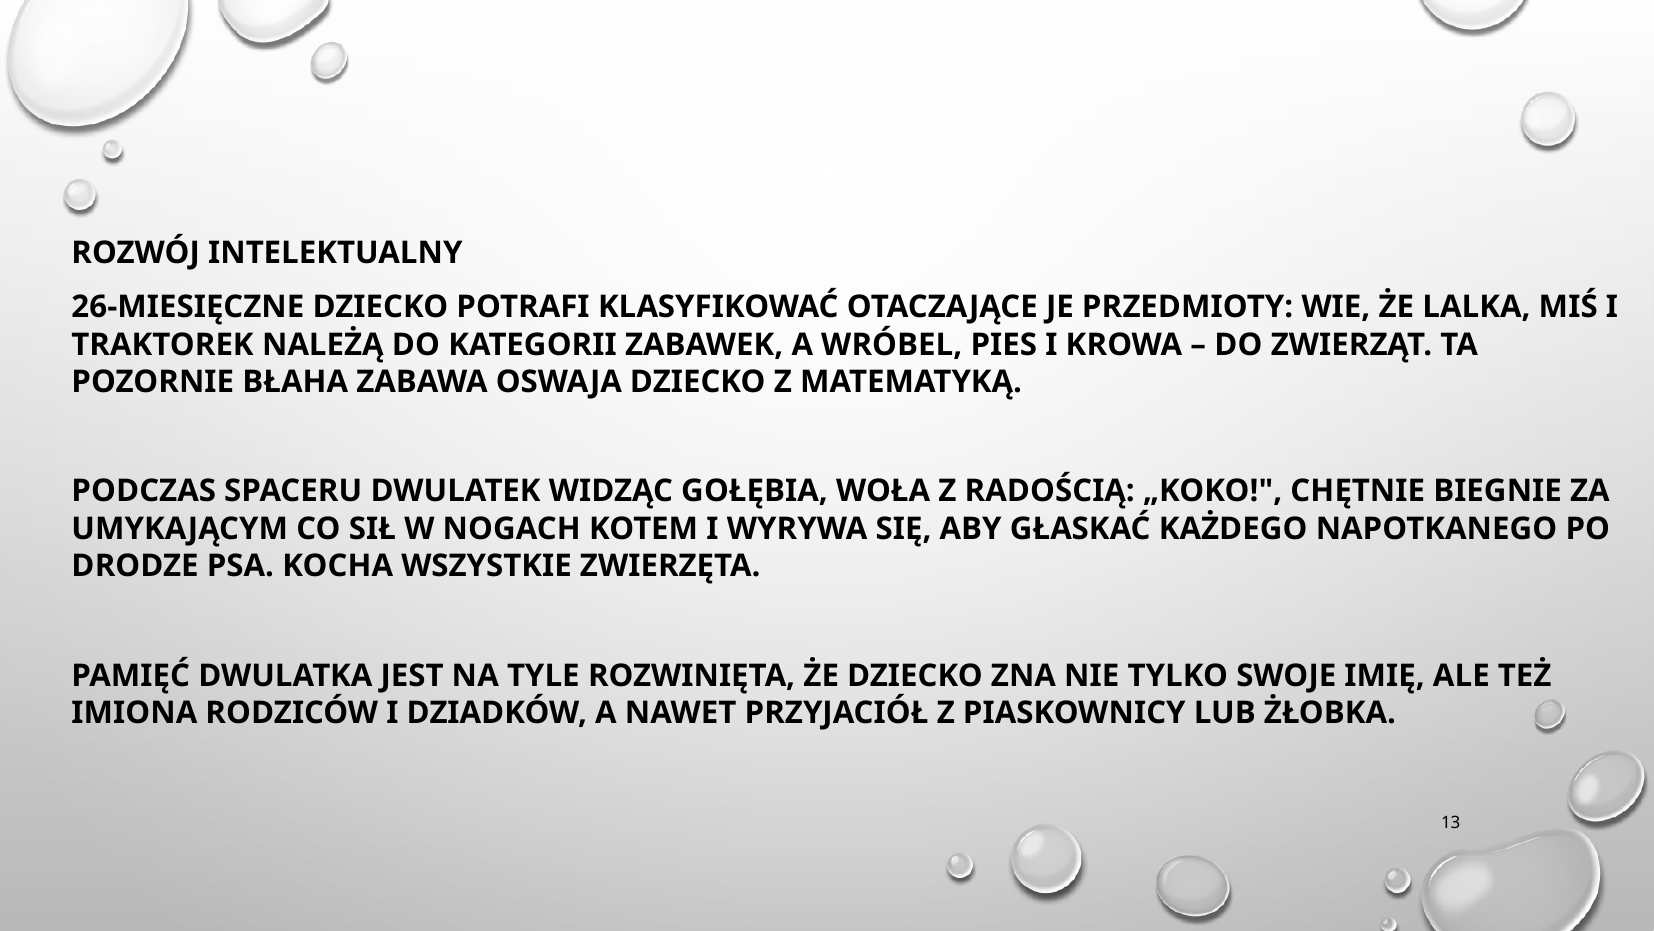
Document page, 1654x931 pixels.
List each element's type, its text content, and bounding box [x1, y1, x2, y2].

list Rozwój intelektualny 26-miesięczne dziecko potrafi klasyfikować otaczające je przedmioty: wie, że lalka, miś i traktorek należą do kategorii zabawek, a wróbel, pies i krowa – do zwierząt. Ta pozornie błaha zabawa oswaja dziecko z matematyką. Podczas spaceru dwulatek widząc gołębia, woła z radością: „Koko!", chętnie biegnie za umykającym co sił w nogach kotem i wyrywa się, aby głaskać każdego napotkanego po drodze psa. kocha wszystkie zwierzęta. Pamięć dwulatka jest na tyle rozwinięta, że dziecko zna nie tylko swoje imię, ale też imiona rodziców i dziadków, a nawet przyjaciół z piaskownicy lub żłobka. [56, 224, 1654, 764]
text_box [1426, 798, 1530, 848]
